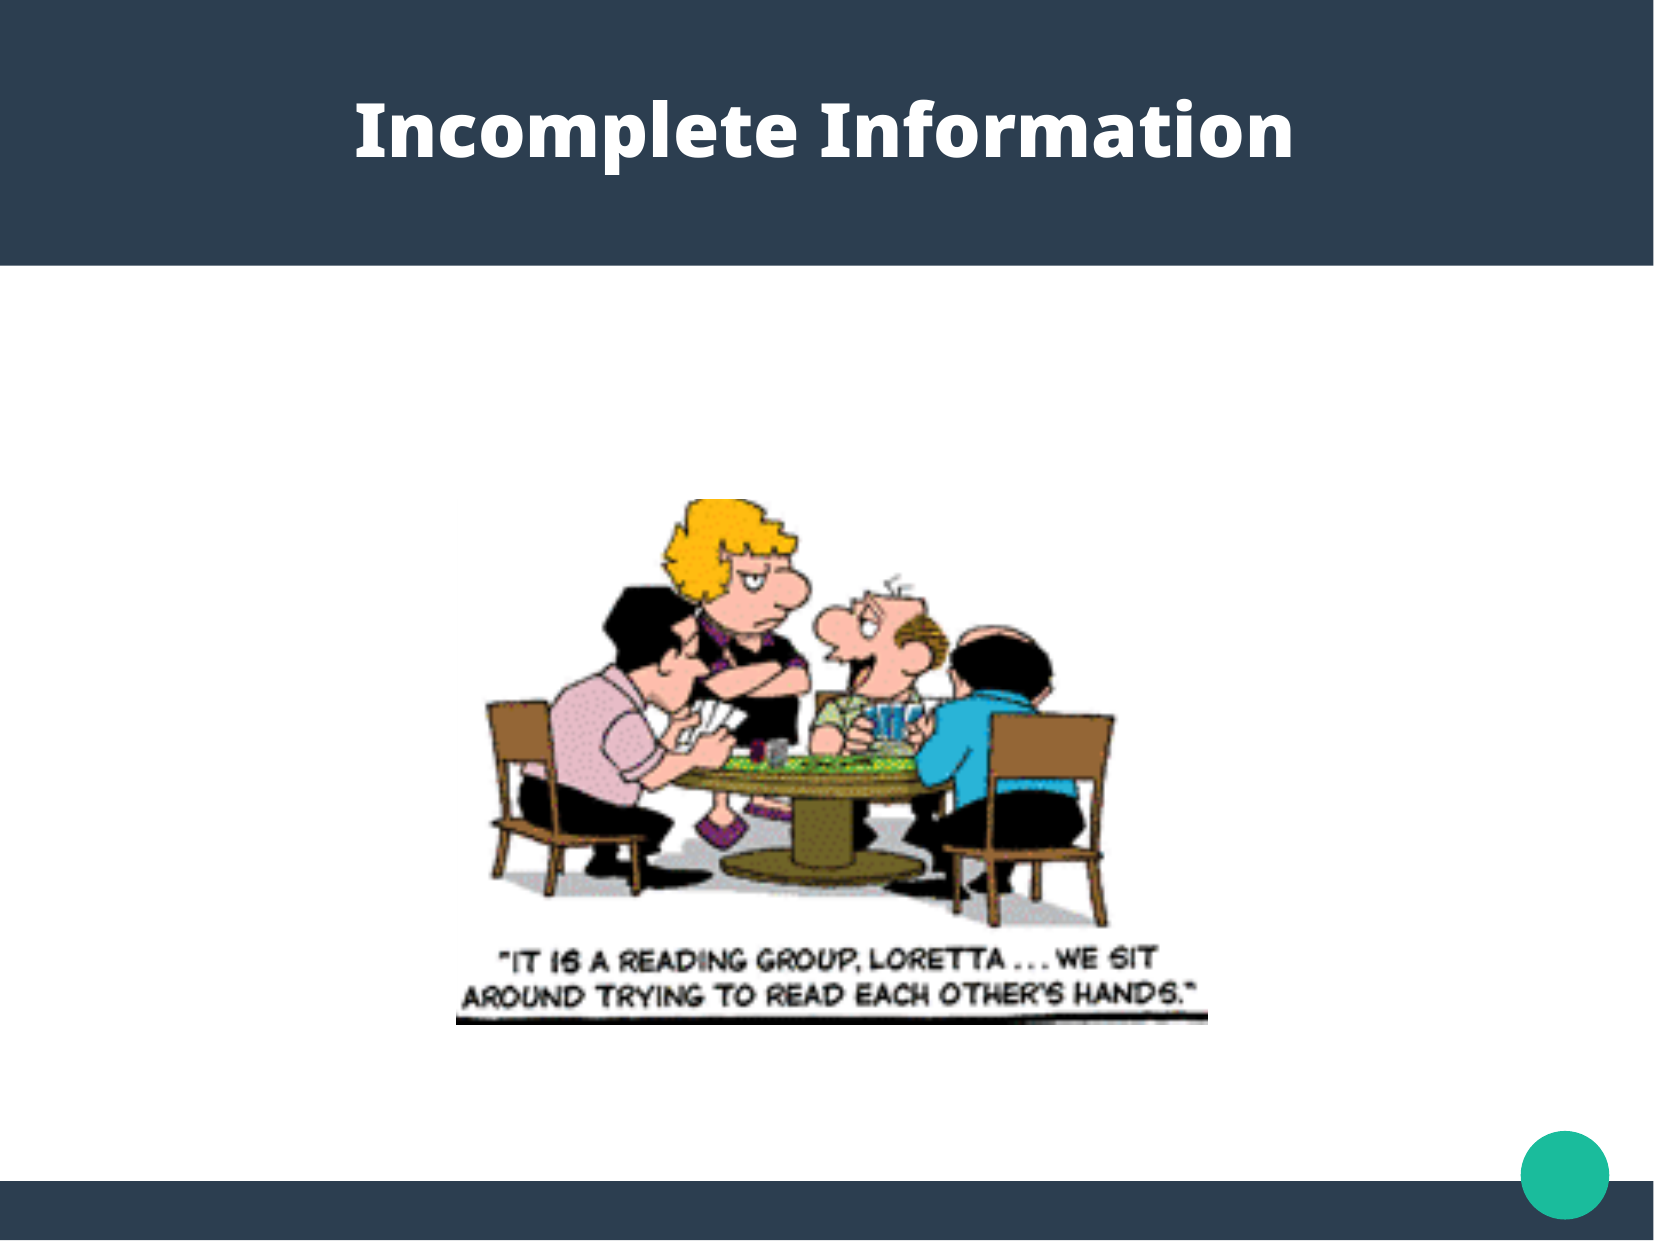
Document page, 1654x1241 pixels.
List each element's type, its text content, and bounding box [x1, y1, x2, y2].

title Incomplete Information [59, 49, 1595, 207]
picture [456, 499, 1208, 1025]
